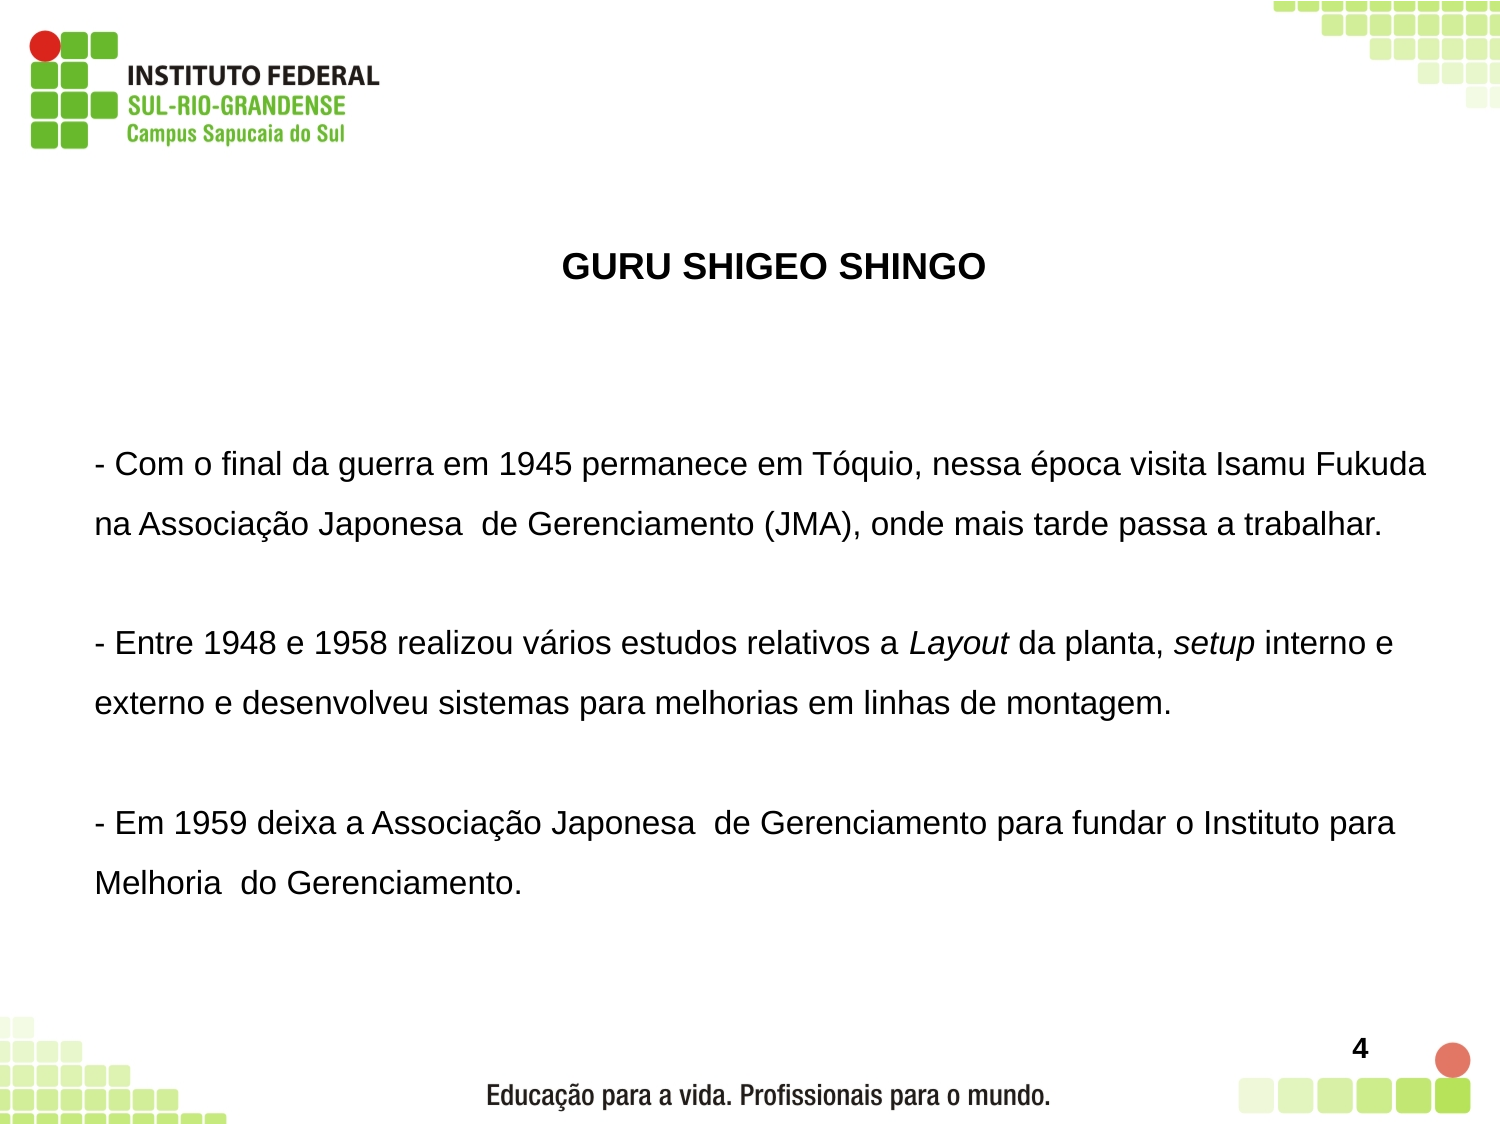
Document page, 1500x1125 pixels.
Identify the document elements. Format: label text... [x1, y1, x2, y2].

title - Com o final da guerra em 1945 permanece em Tóquio, nessa época visita Isamu Fukuda na Associação Japonesa de Gerenciamento (JMA), onde mais tarde passa a trabalhar. - Entre 1948 e 1958 realizou vários estudos relativos a Layout da planta, setup interno e externo e desenvolveu sistemas para melhorias em linhas de montagem. - Em 1959 deixa a Associação Japonesa de Gerenciamento para fundar o Instituto para Melhoria do Gerenciamento. [82, 295, 1441, 1028]
text_box GURU SHIGEO SHINGO [138, 234, 1411, 296]
